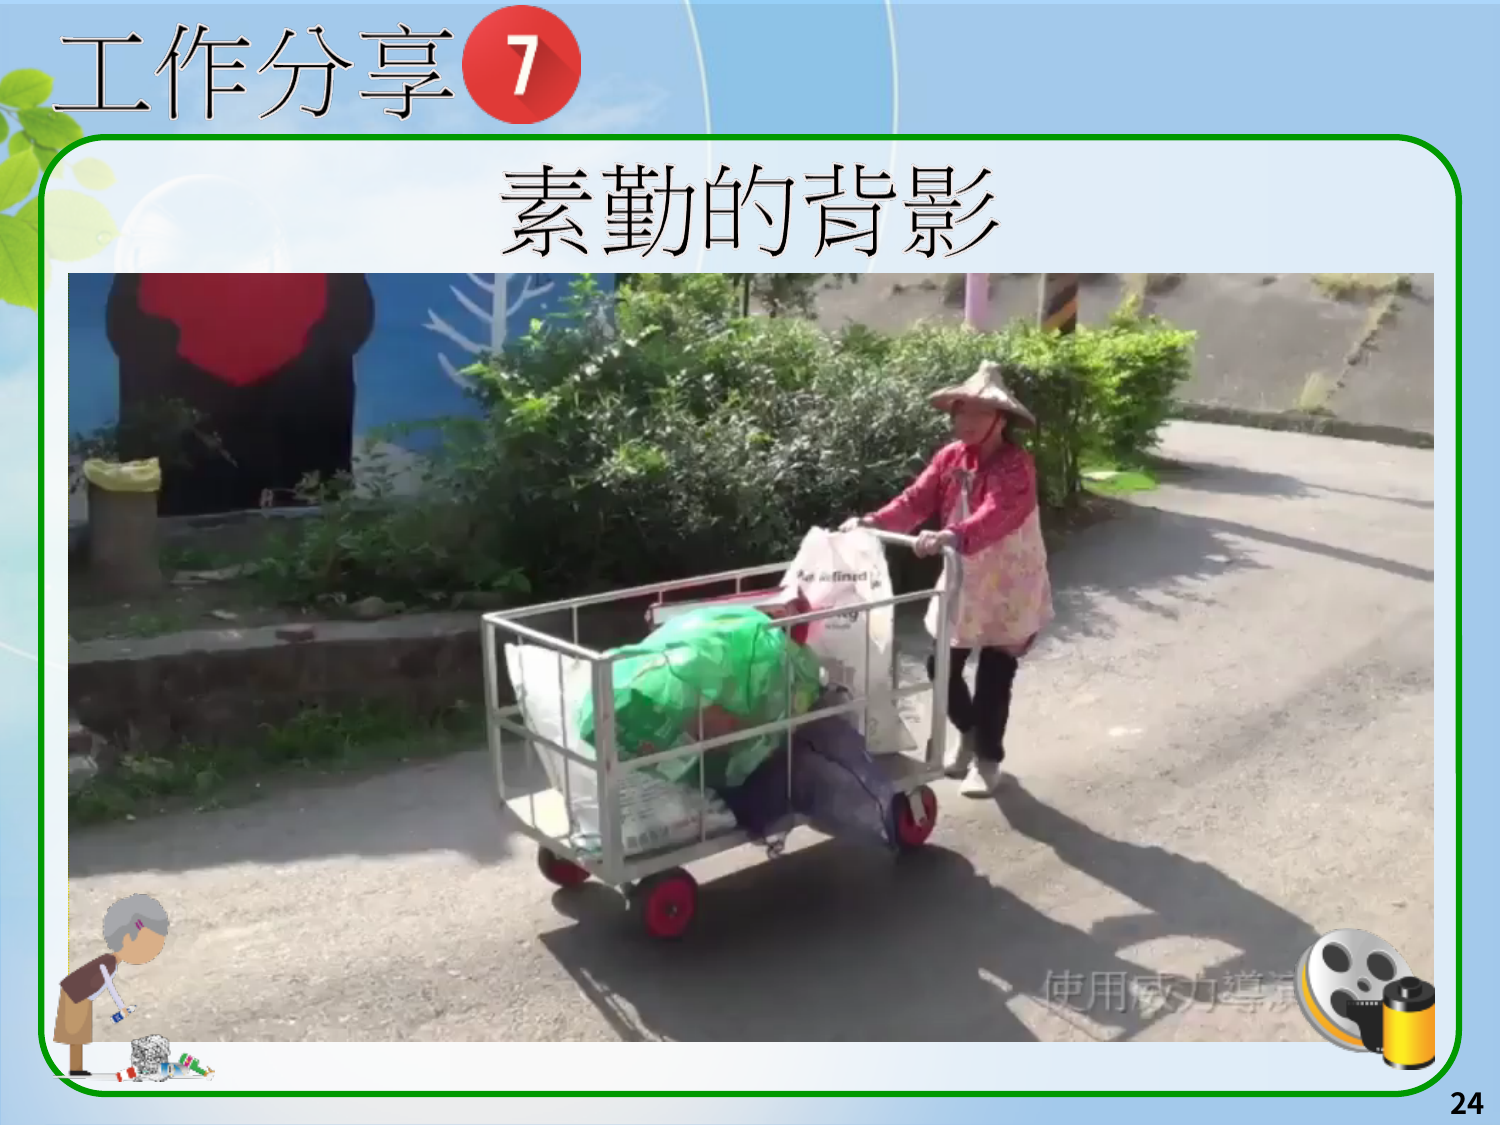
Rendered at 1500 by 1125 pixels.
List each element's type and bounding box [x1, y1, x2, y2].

picture [53, 136, 1435, 1082]
picture [36, 0, 581, 135]
